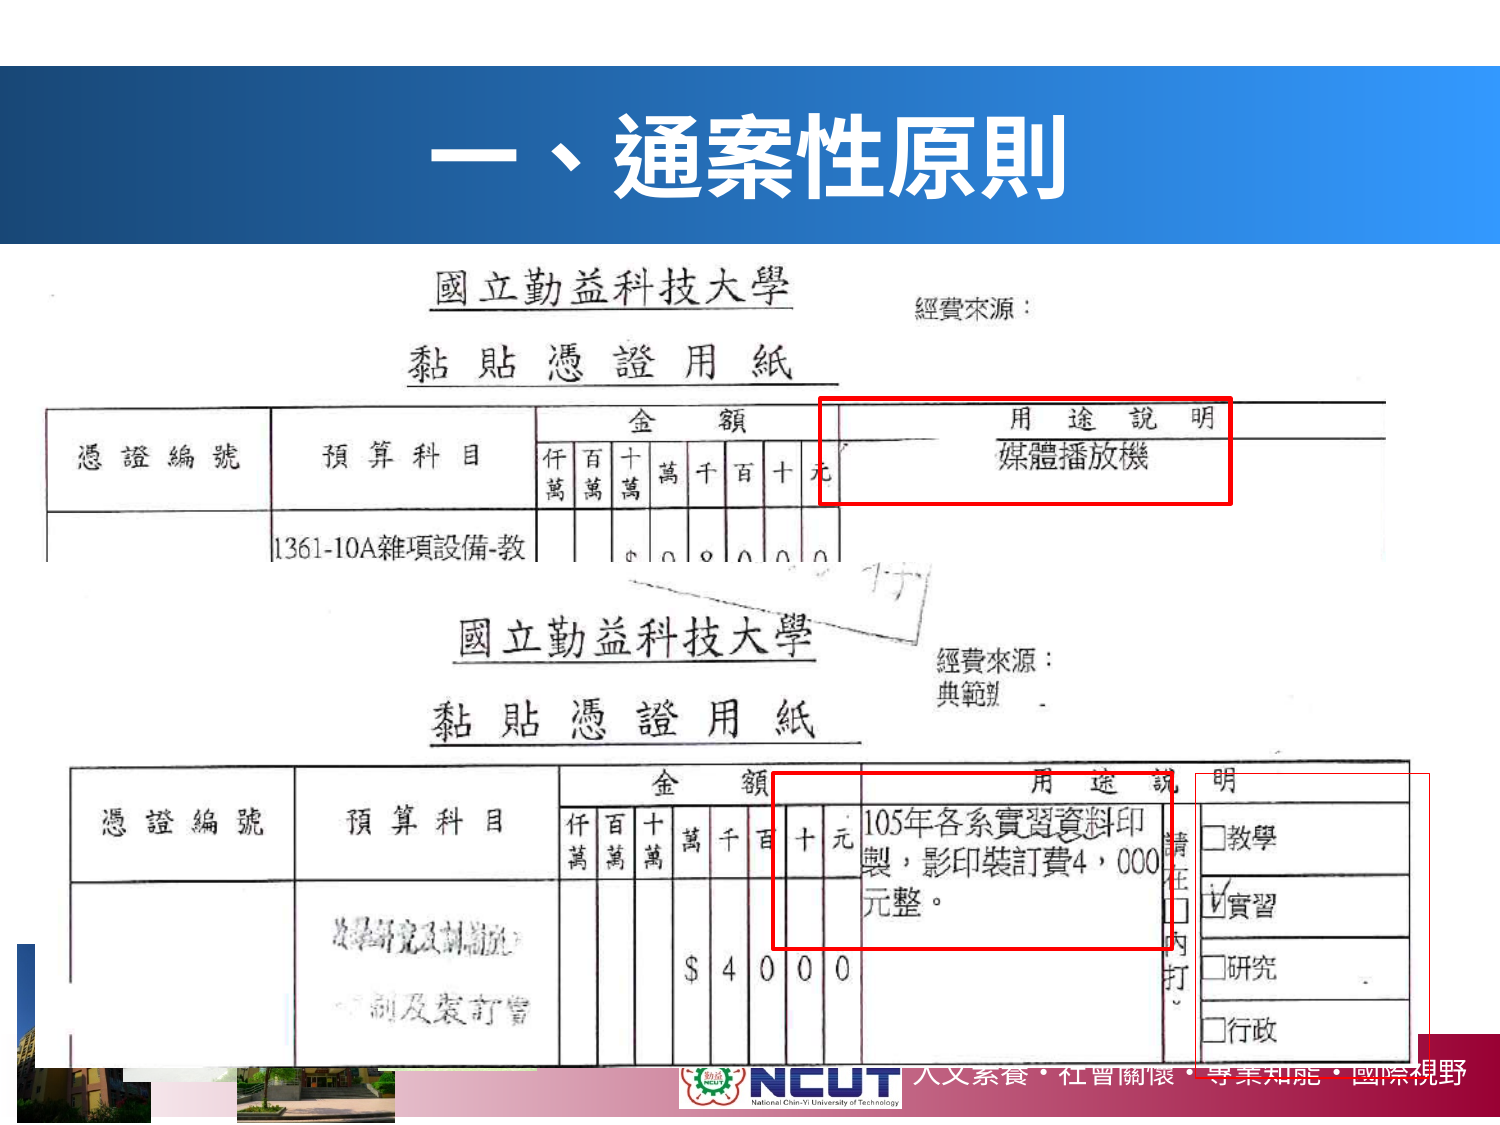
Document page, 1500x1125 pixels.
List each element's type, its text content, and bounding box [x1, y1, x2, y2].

text_box [820, 398, 1230, 504]
title 一、通案性原則 [0, 66, 1500, 244]
picture [35, 246, 1418, 1068]
text_box [1074, 773, 1430, 1103]
text_box [773, 773, 1172, 949]
